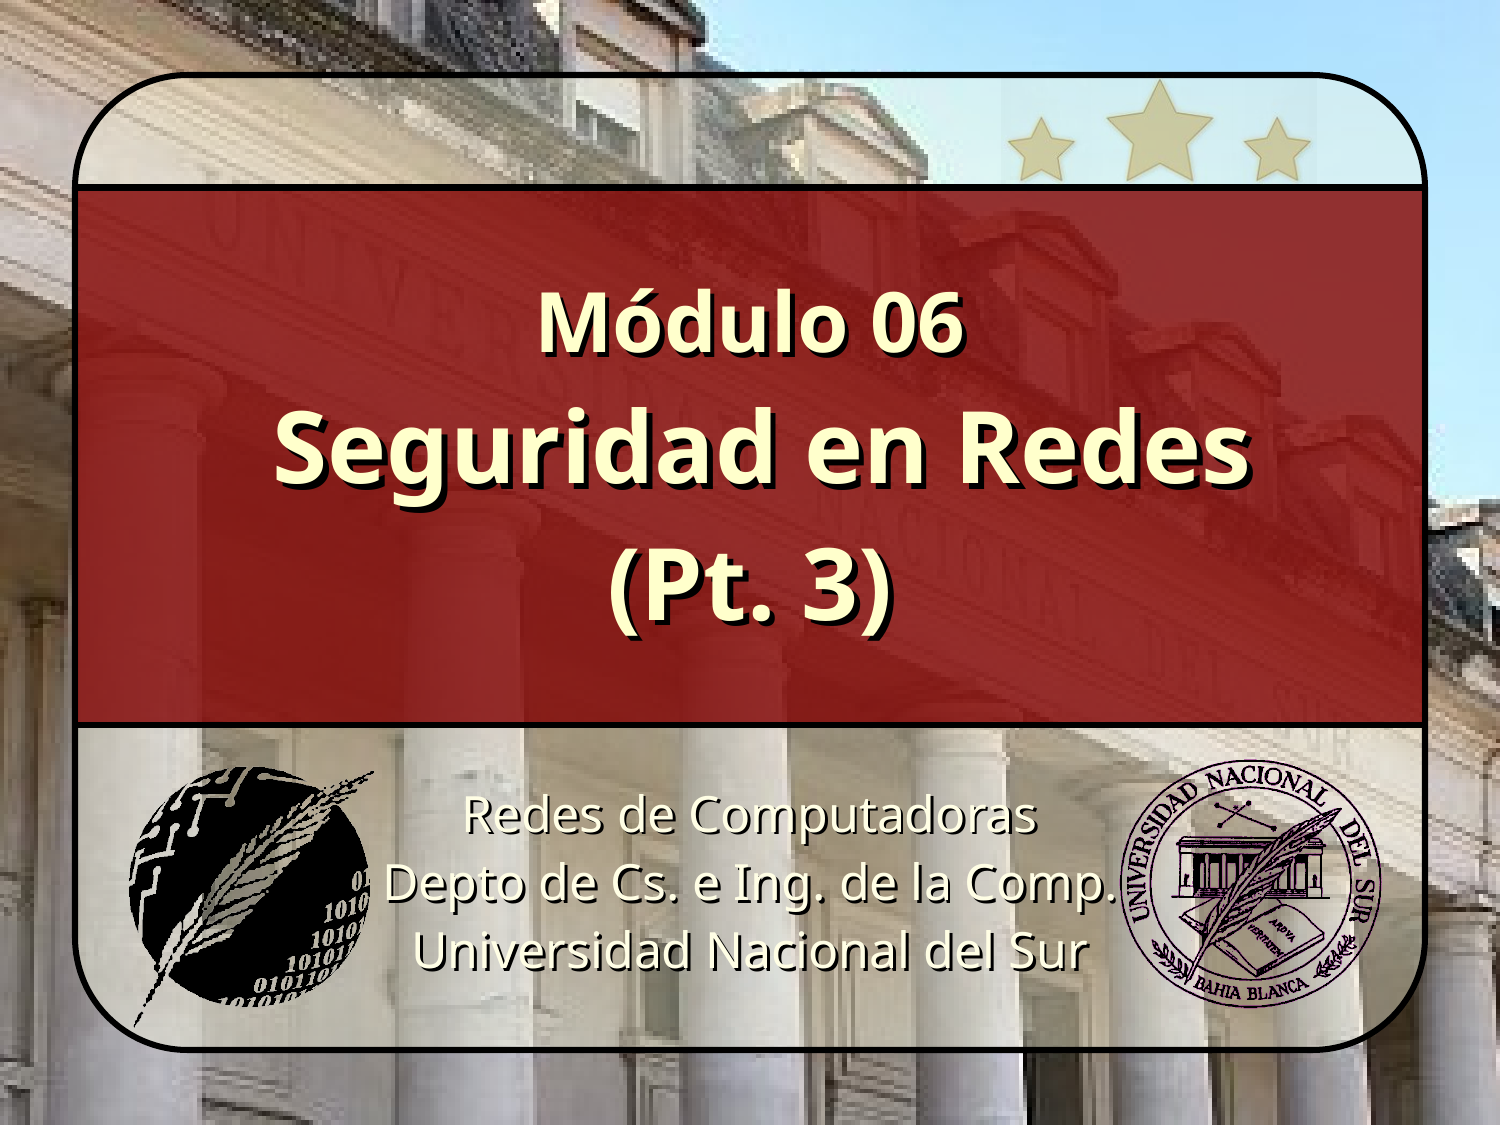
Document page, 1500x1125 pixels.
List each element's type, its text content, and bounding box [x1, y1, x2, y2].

picture [0, 0, 1500, 1125]
title Módulo 06 Seguridad en Redes (Pt. 3) [128, 187, 1372, 726]
